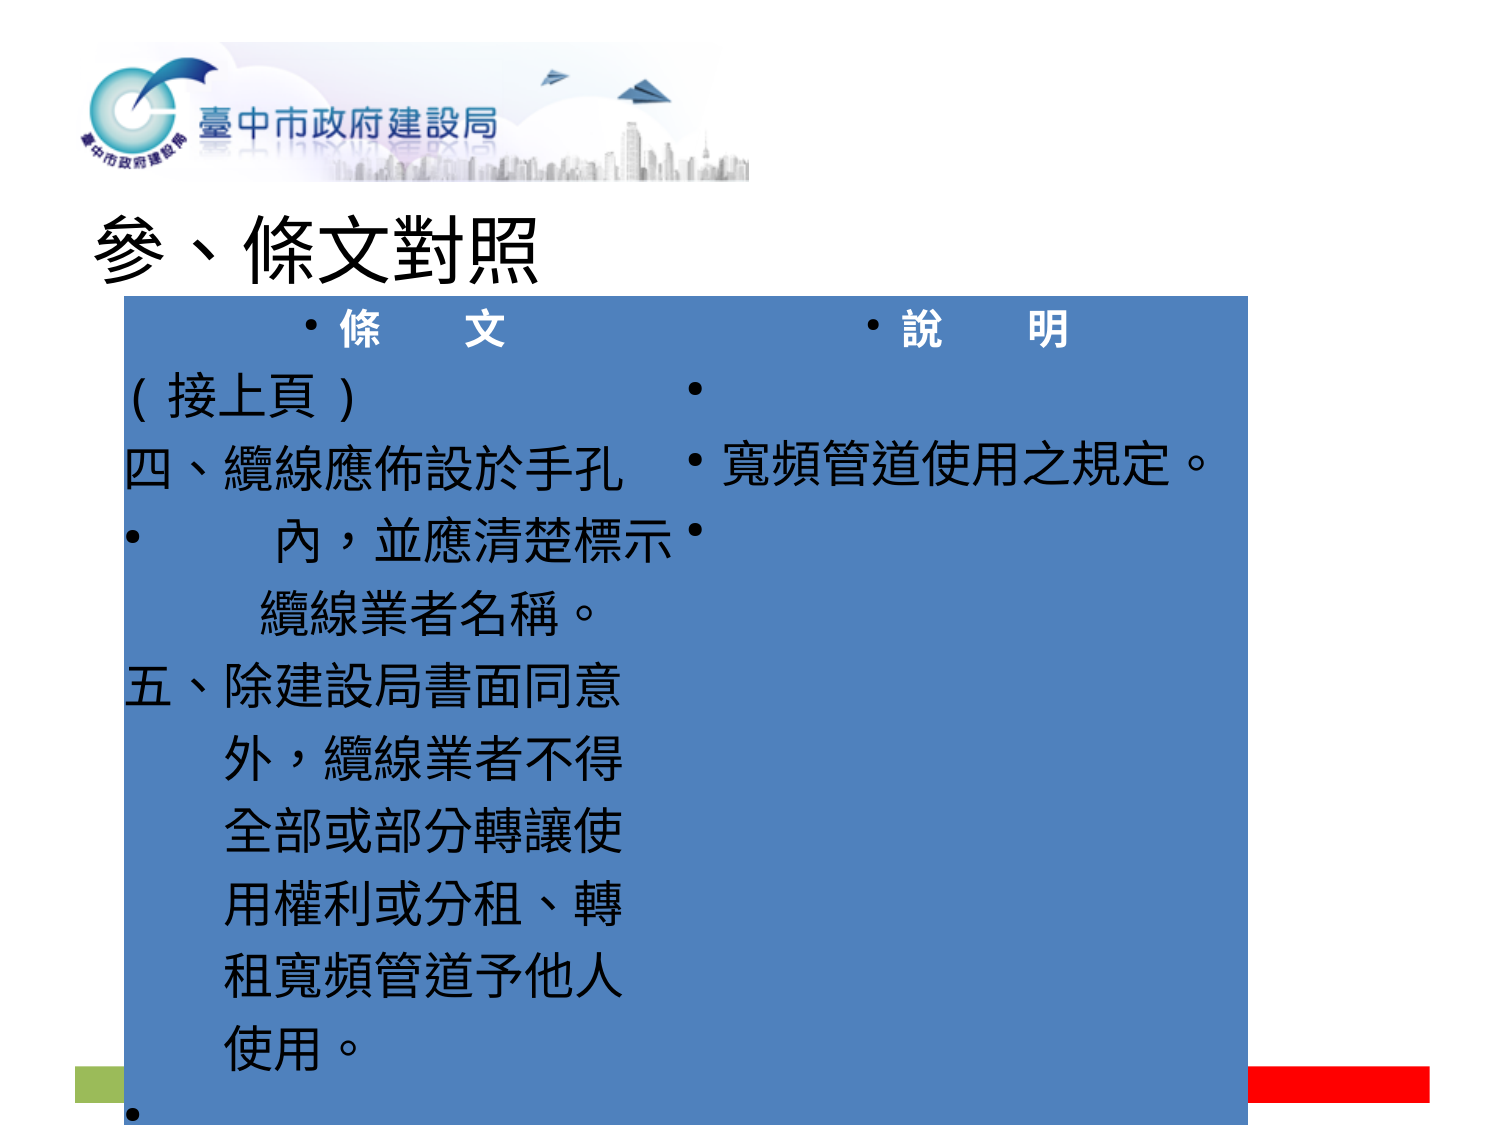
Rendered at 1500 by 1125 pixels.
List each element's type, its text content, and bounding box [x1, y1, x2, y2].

table_cell 寬頻管道使用之規定。 [686, 356, 1248, 1125]
table_cell (接上頁) 四、纜線應佈設於手孔 內，並應清楚標示 纜線業者名稱。 五、除建設局書面同意 外，纜線業者不得 全部或部分轉讓使 用權利或分租、轉 租寬頻管道予他人 使用。 [124, 356, 686, 1125]
table_header 說 明 [686, 296, 1248, 356]
text_box 參、條文對照 [76, 196, 1427, 303]
text_box [1248, 1053, 1489, 1114]
table_header 條 文 [124, 296, 686, 356]
